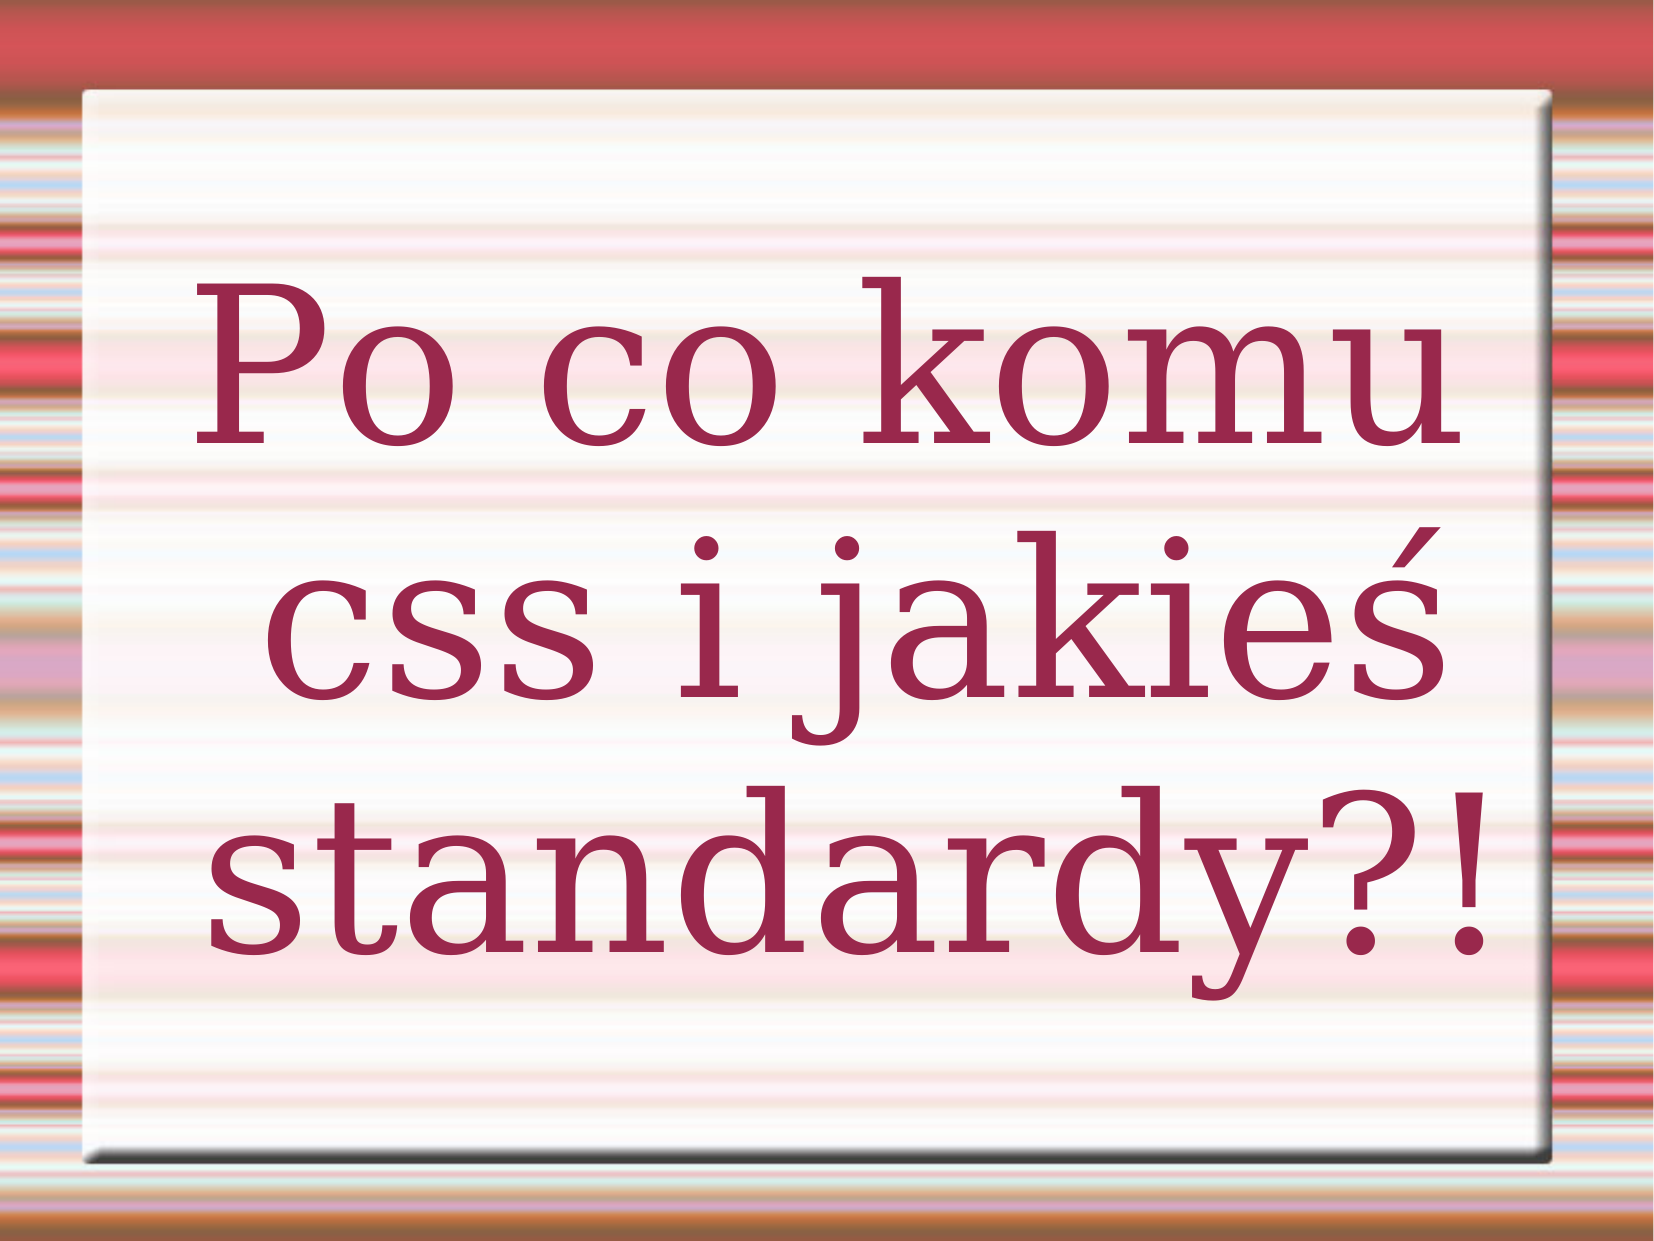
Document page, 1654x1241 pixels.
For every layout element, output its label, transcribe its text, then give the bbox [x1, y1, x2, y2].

title Po co komu css i jakieś standardy?! [121, 122, 1534, 1123]
picture [0, 0, 1654, 1241]
